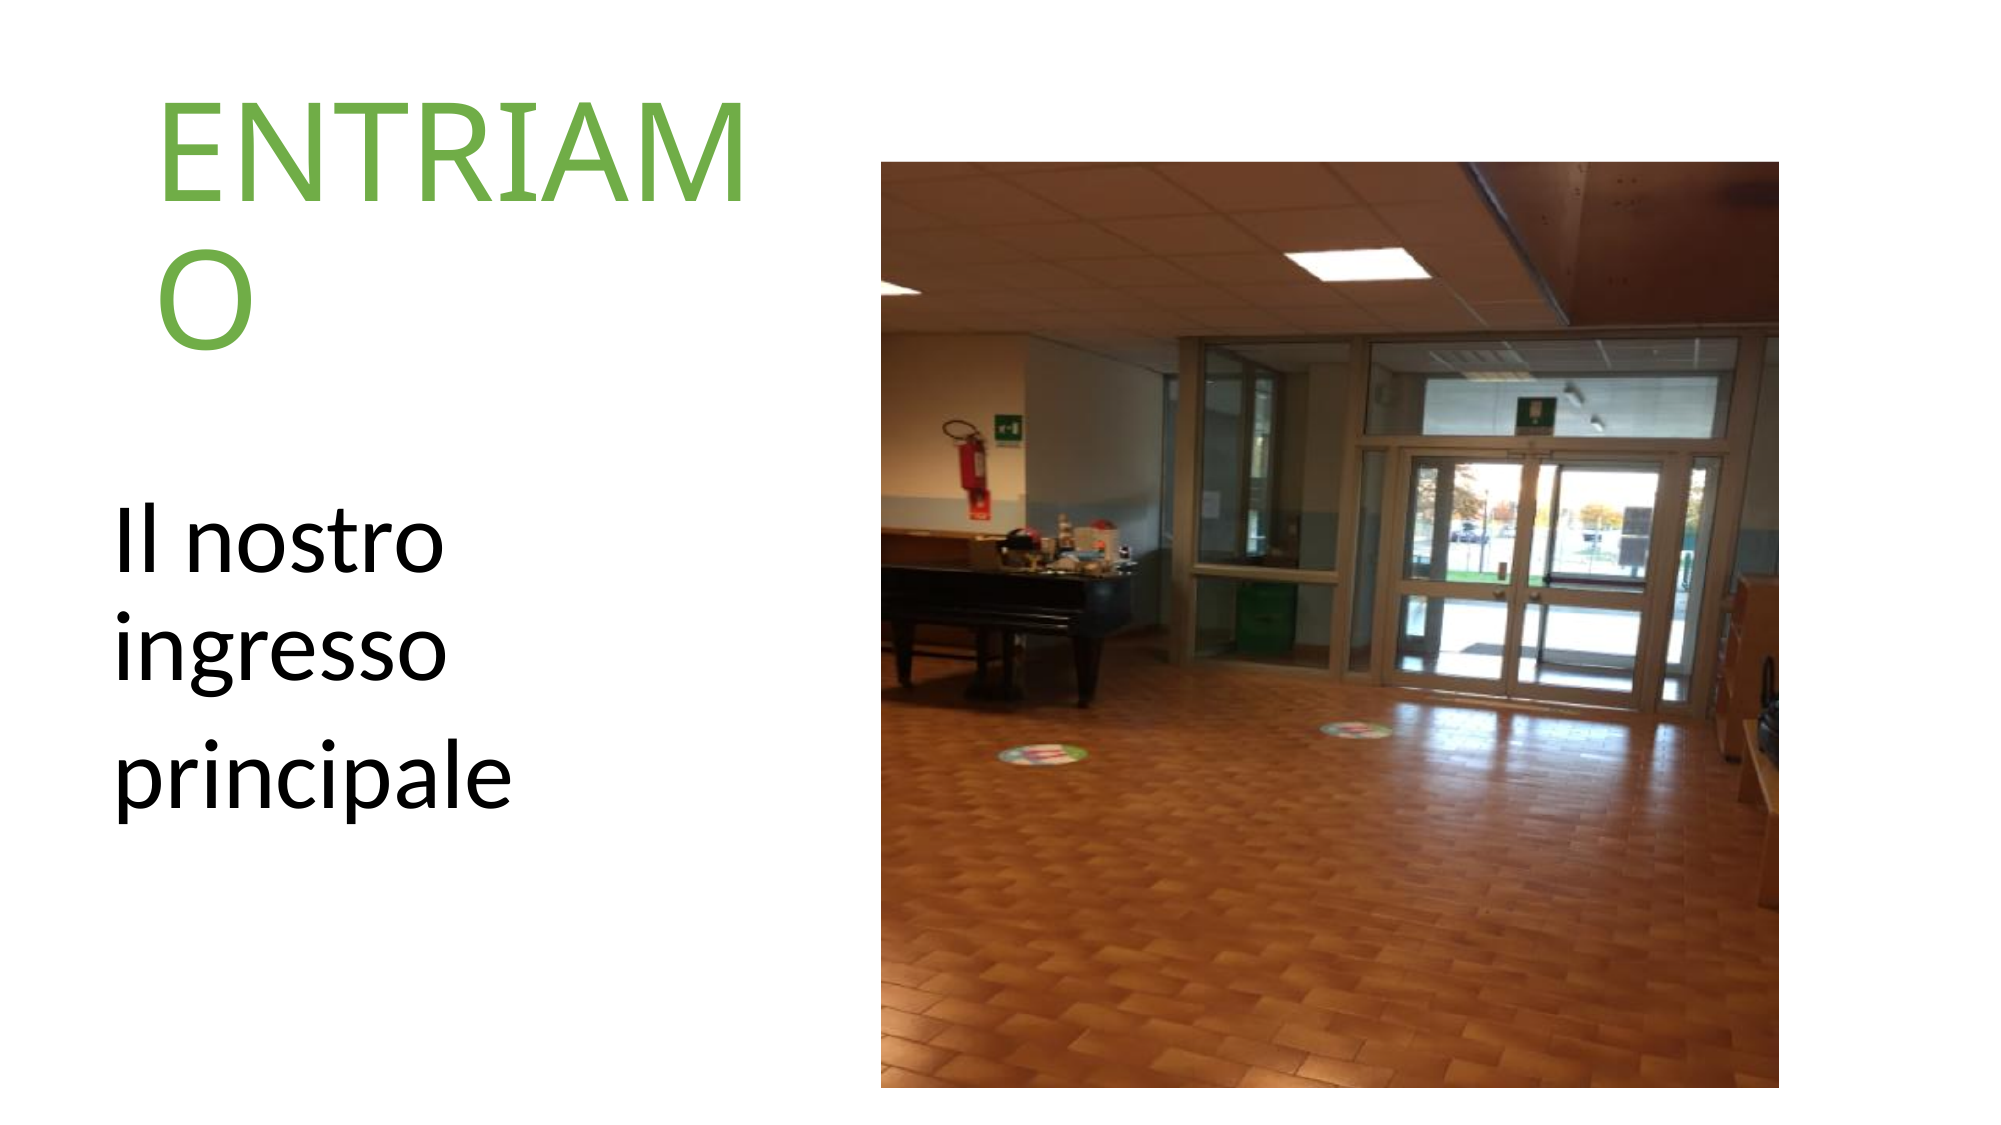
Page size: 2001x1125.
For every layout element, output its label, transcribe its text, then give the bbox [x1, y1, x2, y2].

list Il nostro ingresso principale [97, 337, 743, 963]
title ENTRIAMO [137, 75, 783, 338]
picture [880, 161, 1779, 1088]
